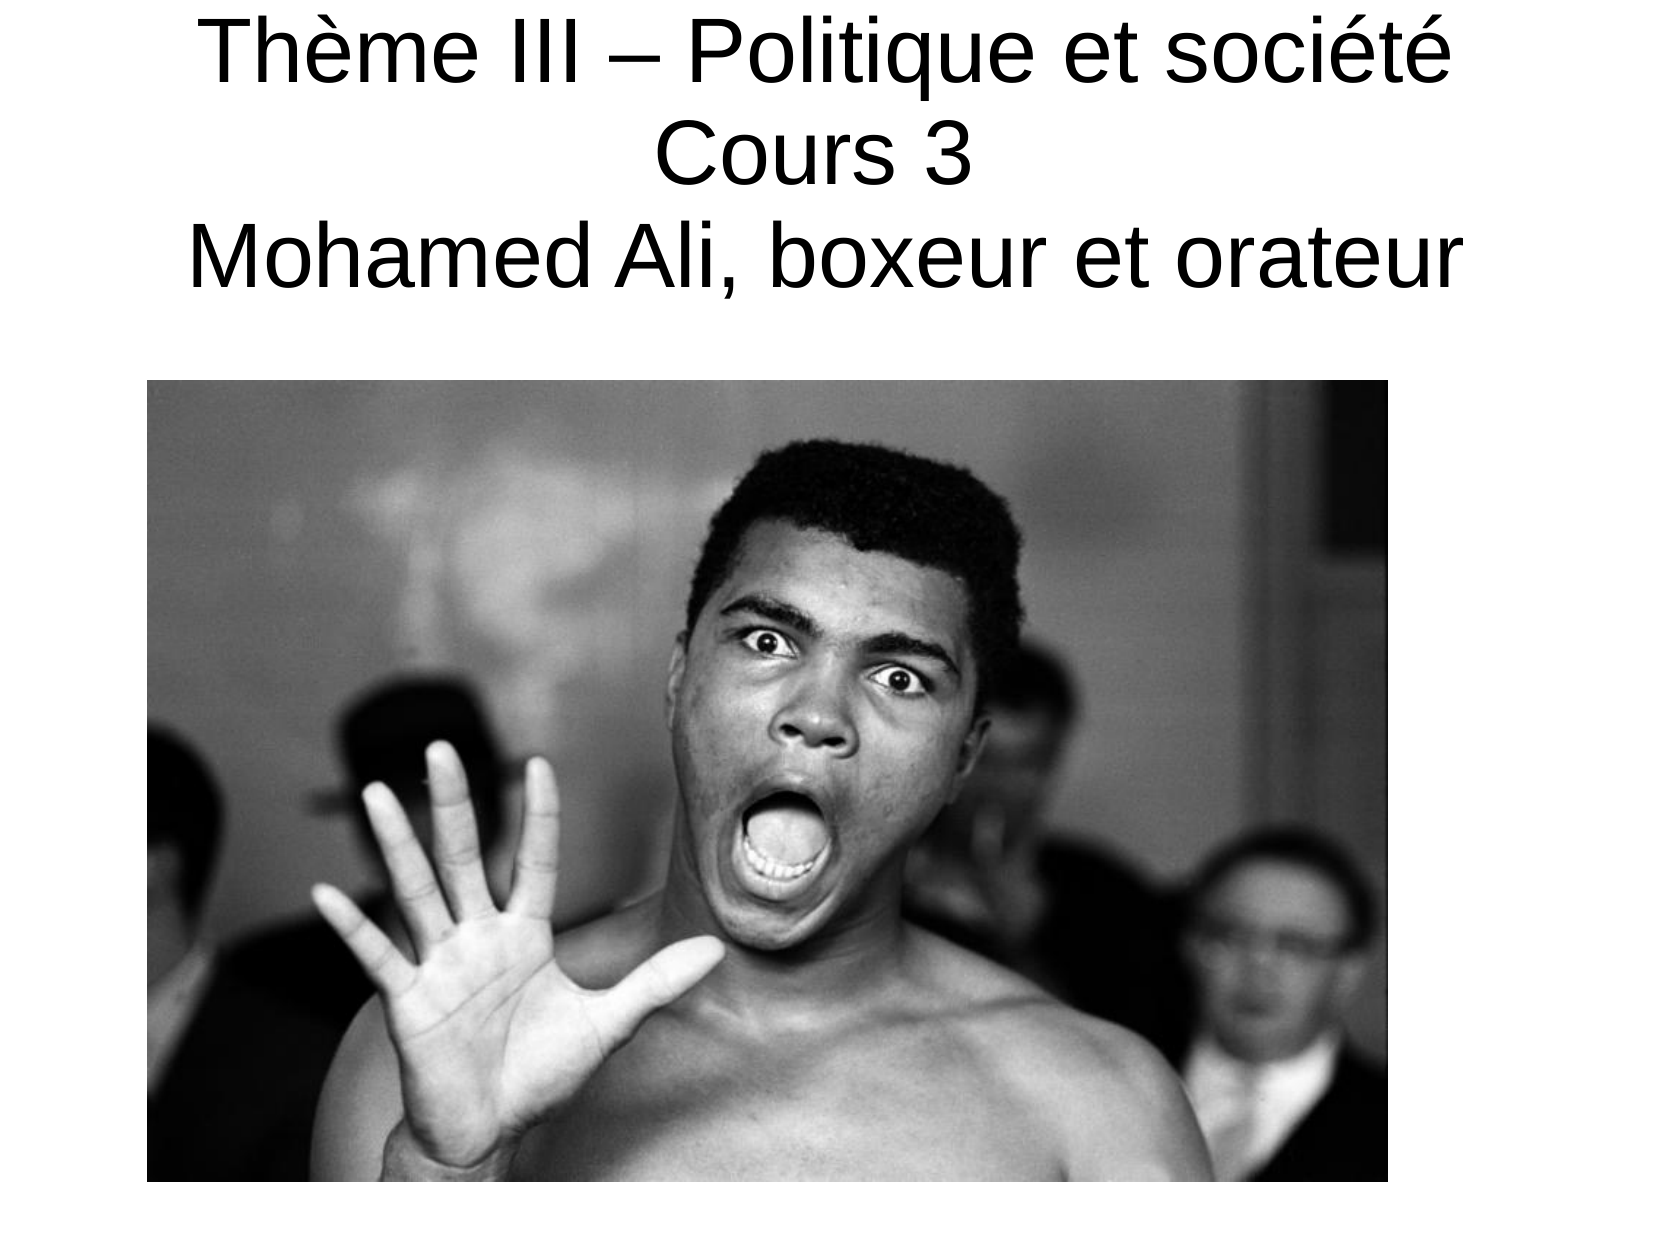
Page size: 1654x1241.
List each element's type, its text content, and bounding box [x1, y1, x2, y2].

picture [147, 380, 1388, 1182]
title Thème III – Politique et société Cours 3 Mohamed Ali, boxeur et orateur [82, 0, 1571, 307]
